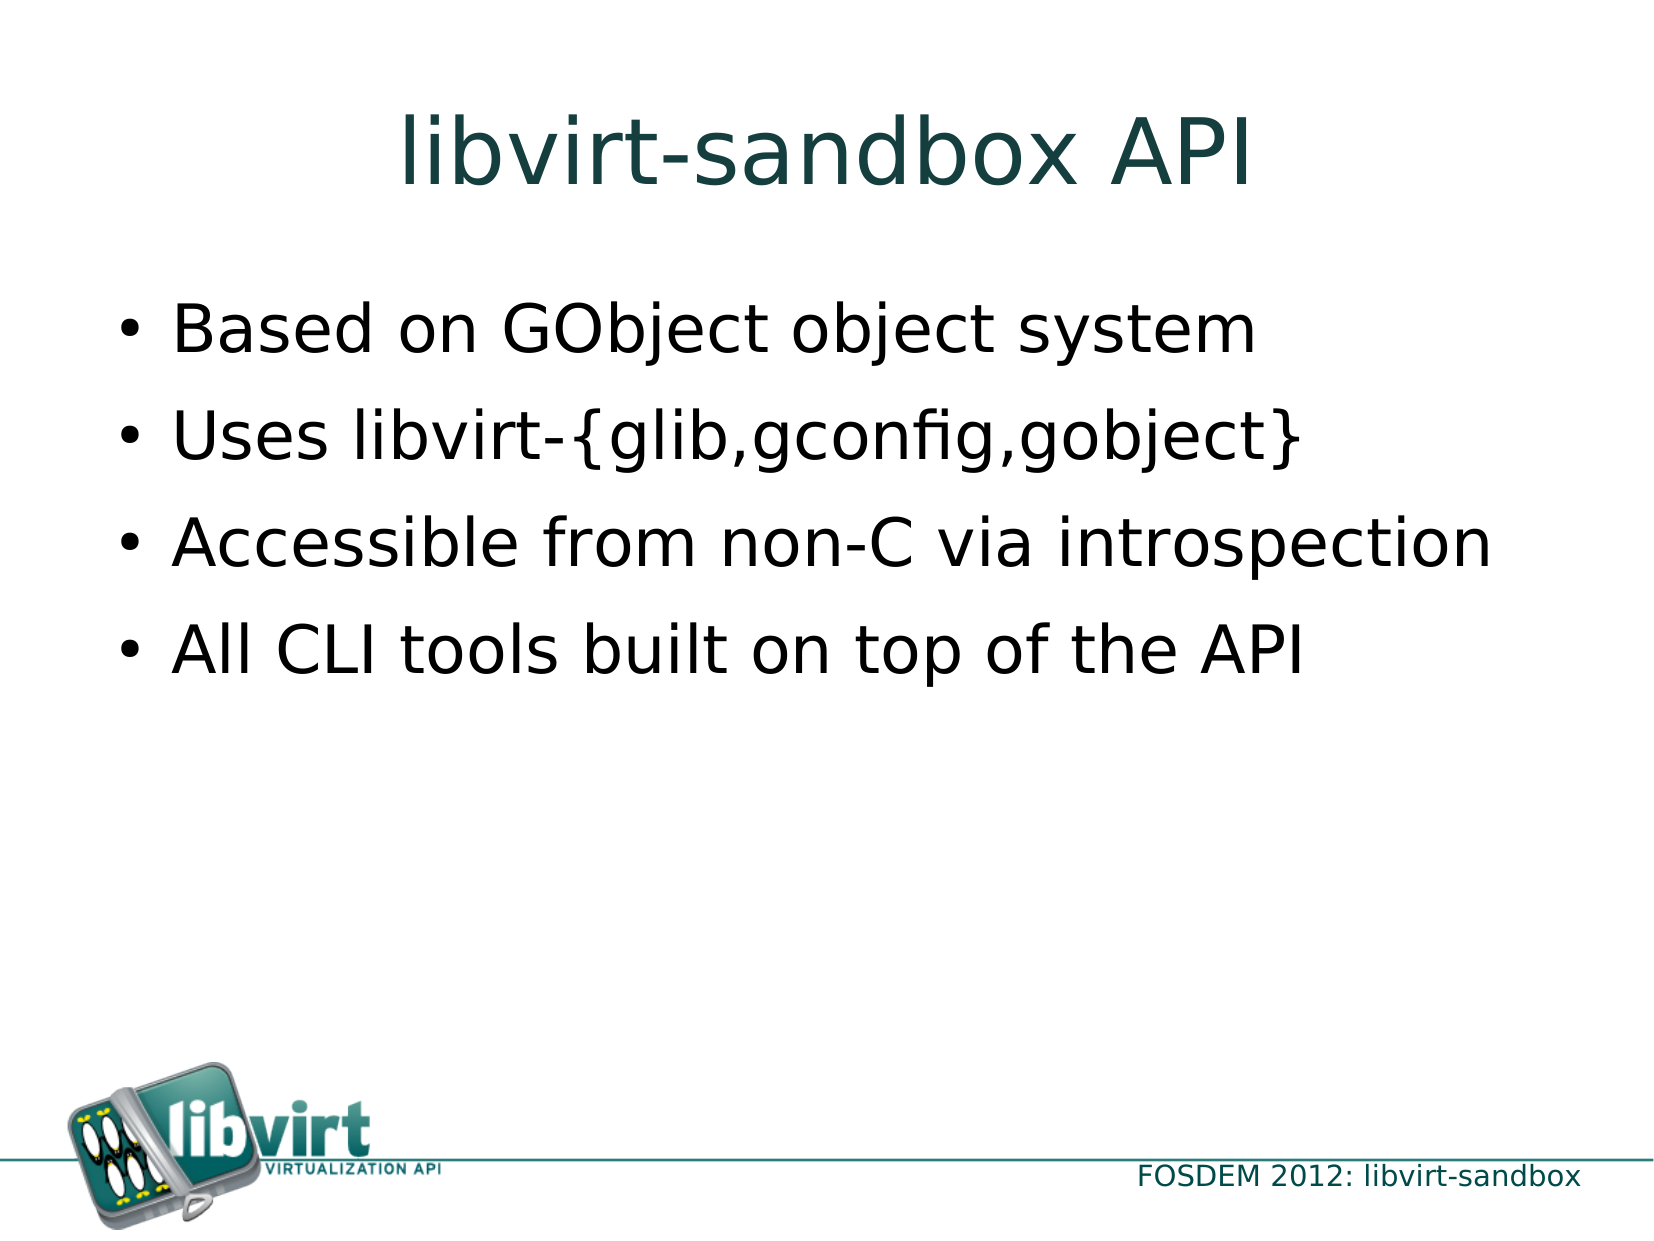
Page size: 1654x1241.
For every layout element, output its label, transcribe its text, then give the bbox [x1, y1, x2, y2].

picture [0, 1062, 1654, 1230]
title libvirt-sandbox API [82, 49, 1571, 257]
text_box FOSDEM 2012: libvirt-sandbox [1122, 1151, 1654, 1211]
list Based on GObject object system Uses libvirt-{glib,gconfig,gobject} Accessible from non-C via introspection All CLI tools built on top of the API [82, 290, 1571, 1062]
